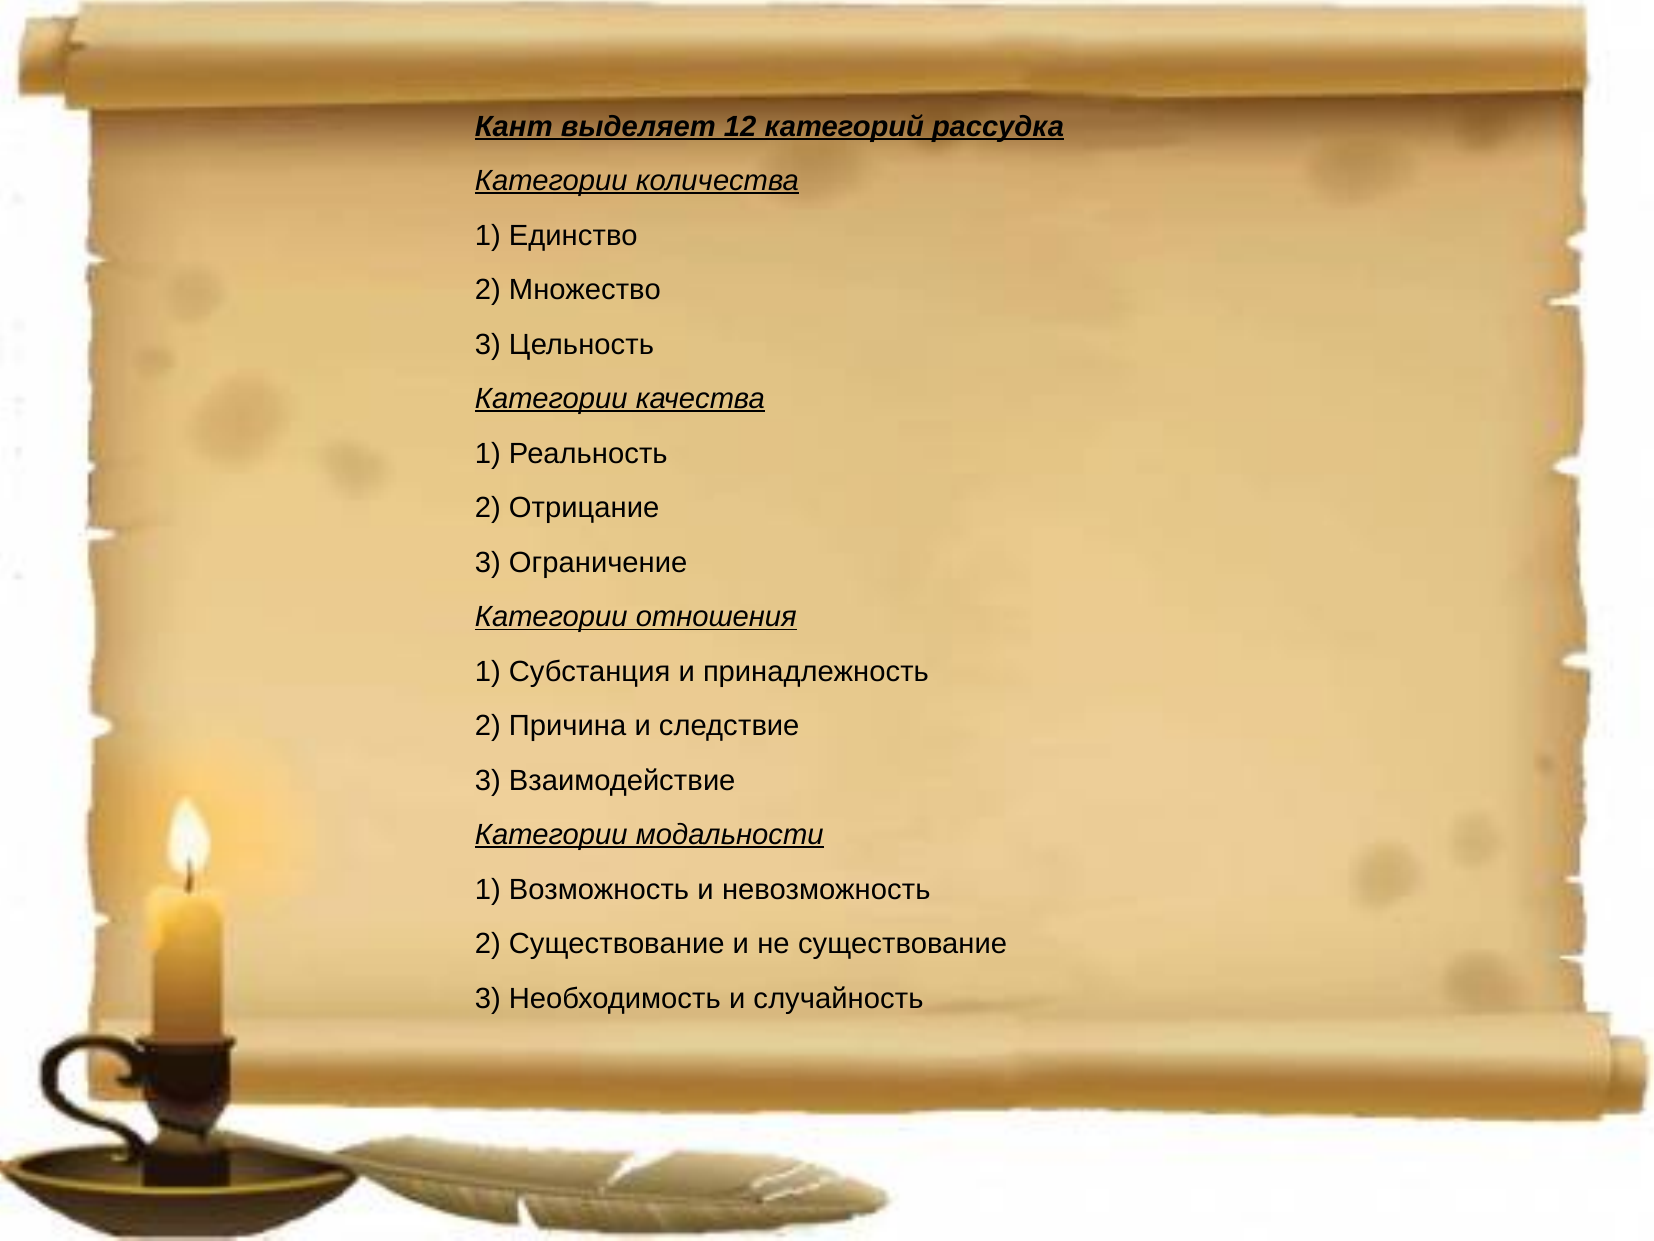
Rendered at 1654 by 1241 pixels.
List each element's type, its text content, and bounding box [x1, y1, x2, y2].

list Кант выделяет 12 категорий рассудка Категории количества 1) Единство 2) Множество 3) Цельность Категории качества 1) Реальность 2) Отрицание 3) Ограничение Категории отношения 1) Субстанция и принадлежность 2) Причина и следствие 3) Взаимодействие Категории модальности 1) Возможность и невозможность 2) Существование и не существование 3) Необходимость и случайность [94, 111, 1583, 1015]
picture [0, 0, 1654, 1241]
